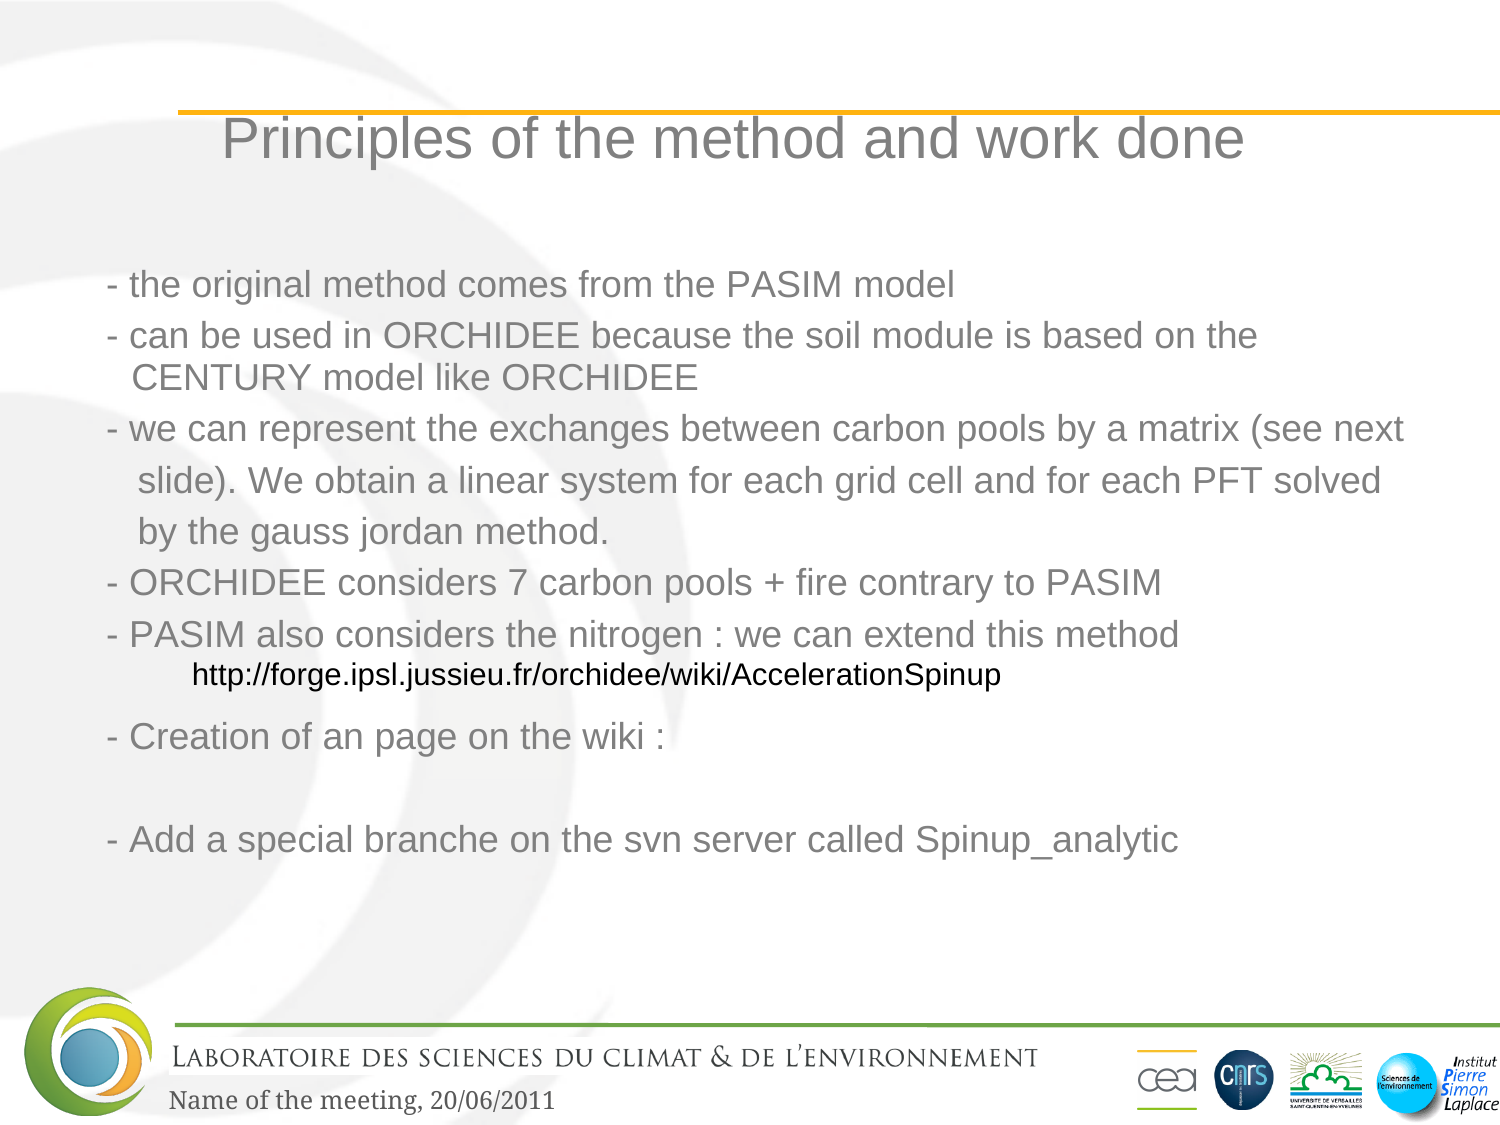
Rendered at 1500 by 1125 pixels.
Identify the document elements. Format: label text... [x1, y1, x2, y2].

title Principles of the method and work done [75, 52, 1425, 226]
text_box http://forge.ipsl.jussieu.fr/orchidee/wiki/AccelerationSpinup [177, 649, 1359, 709]
picture [0, 0, 1500, 1125]
list - the original method comes from the PASIM model - can be used in ORCHIDEE because the soil module is based on the CENTURY model like ORCHIDEE - we can represent the exchanges between carbon pools by a matrix (see next slide). We obtain a linear system for each grid cell and for each PFT solved by the gauss jordan method. - ORCHIDEE considers 7 carbon pools + fire contrary to PASIM - PASIM also considers the nitrogen : we can extend this method - Creation of an page on the wiki : - Add a special branche on the svn server called Spinup_analytic [75, 263, 1425, 991]
